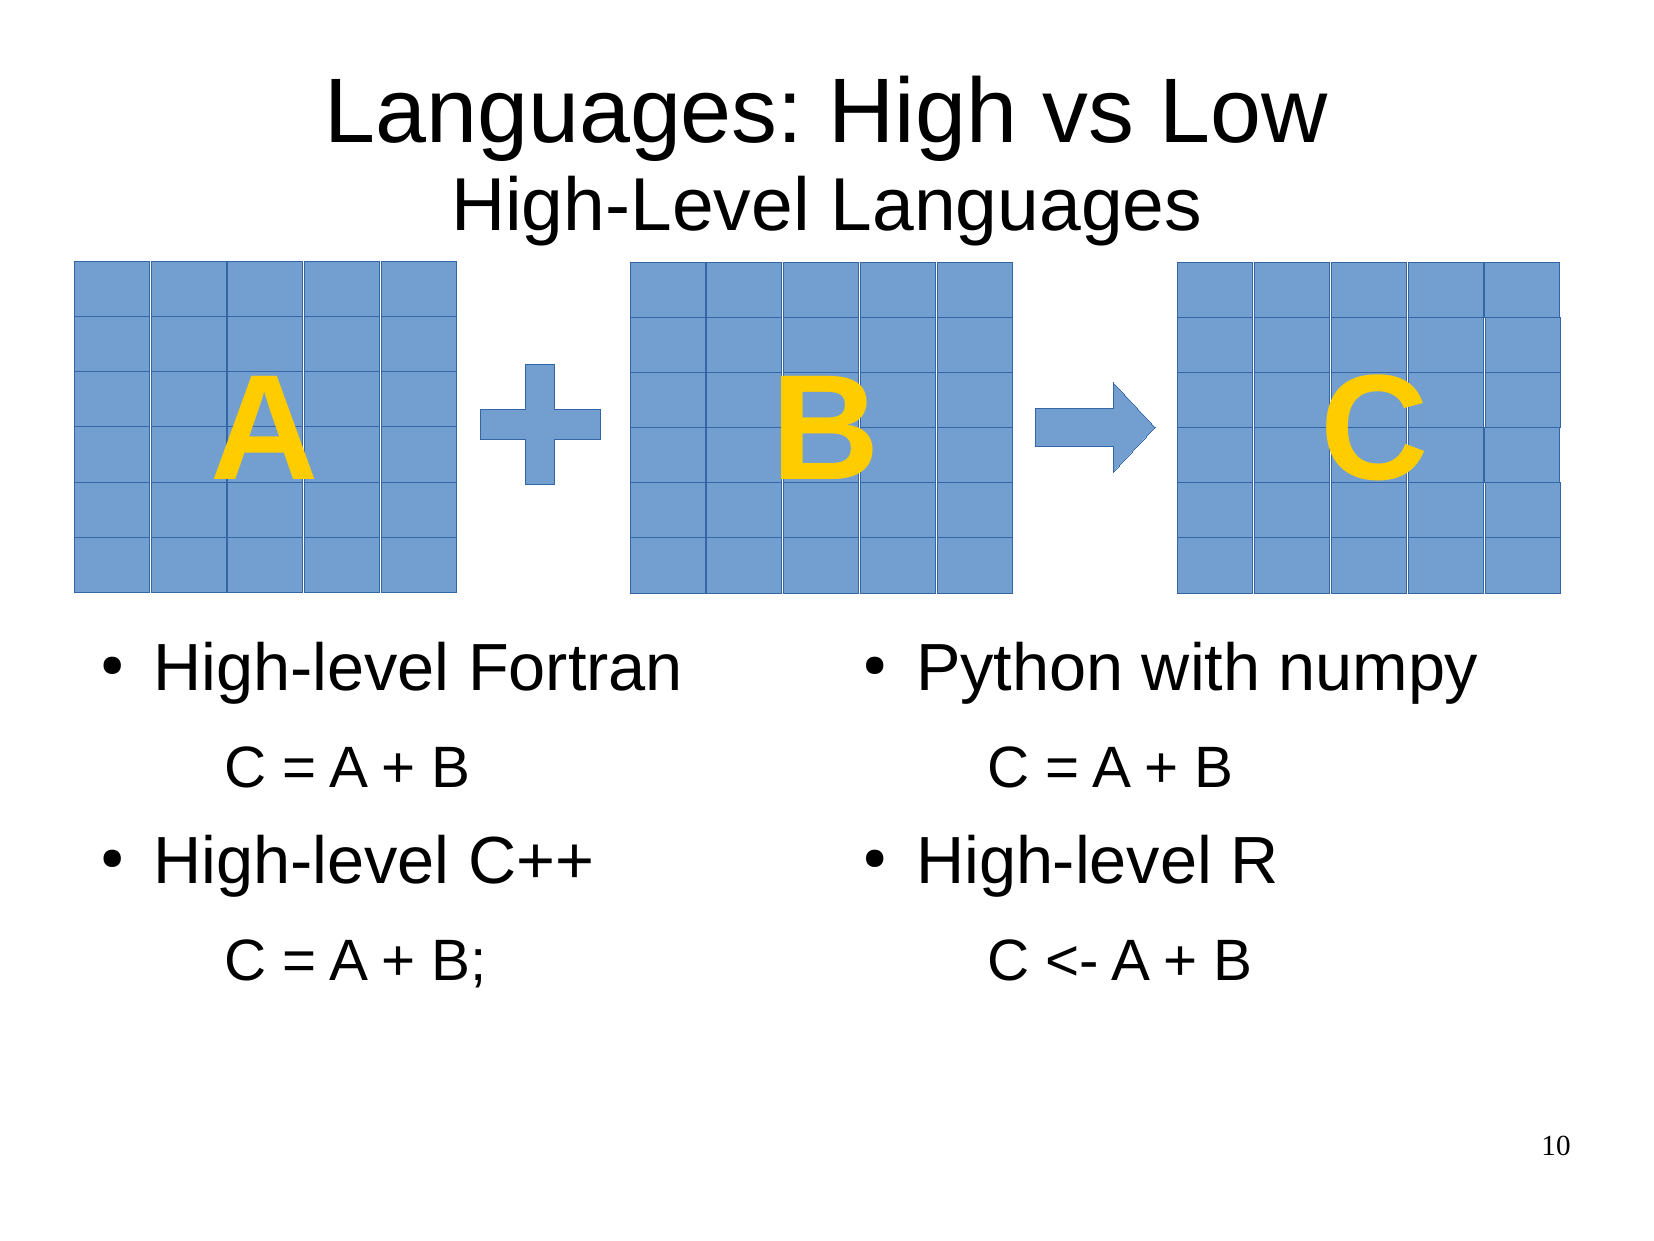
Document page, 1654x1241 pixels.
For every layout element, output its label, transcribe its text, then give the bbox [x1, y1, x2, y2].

text_box C [1224, 270, 1525, 586]
text_box [304, 261, 380, 326]
text_box [151, 533, 303, 593]
text_box [1177, 262, 1253, 594]
list High-level Fortran C = A + B High-level C++ C = A + B; [82, 630, 809, 1217]
text_box [860, 535, 936, 594]
text_box [937, 262, 1013, 594]
text_box [1254, 524, 1330, 594]
text_box [1408, 537, 1484, 594]
text_box [783, 580, 859, 594]
text_box [783, 262, 859, 276]
text_box [860, 262, 936, 320]
text_box [1254, 262, 1330, 332]
text_box [151, 261, 303, 322]
text_box [1331, 262, 1407, 276]
title Languages: High vs Low High-Level Languages [82, 49, 1571, 257]
list Python with numpy C = A + B High-level R C <- A + B [845, 630, 1572, 1217]
text_box A [114, 270, 415, 586]
text_box [630, 262, 782, 594]
text_box [74, 261, 150, 593]
text_box [480, 364, 601, 485]
text_box [304, 529, 380, 593]
text_box [381, 261, 457, 593]
text_box [1331, 579, 1407, 594]
text_box [1408, 262, 1561, 594]
text_box B [675, 270, 976, 586]
text_box [1035, 382, 1156, 473]
